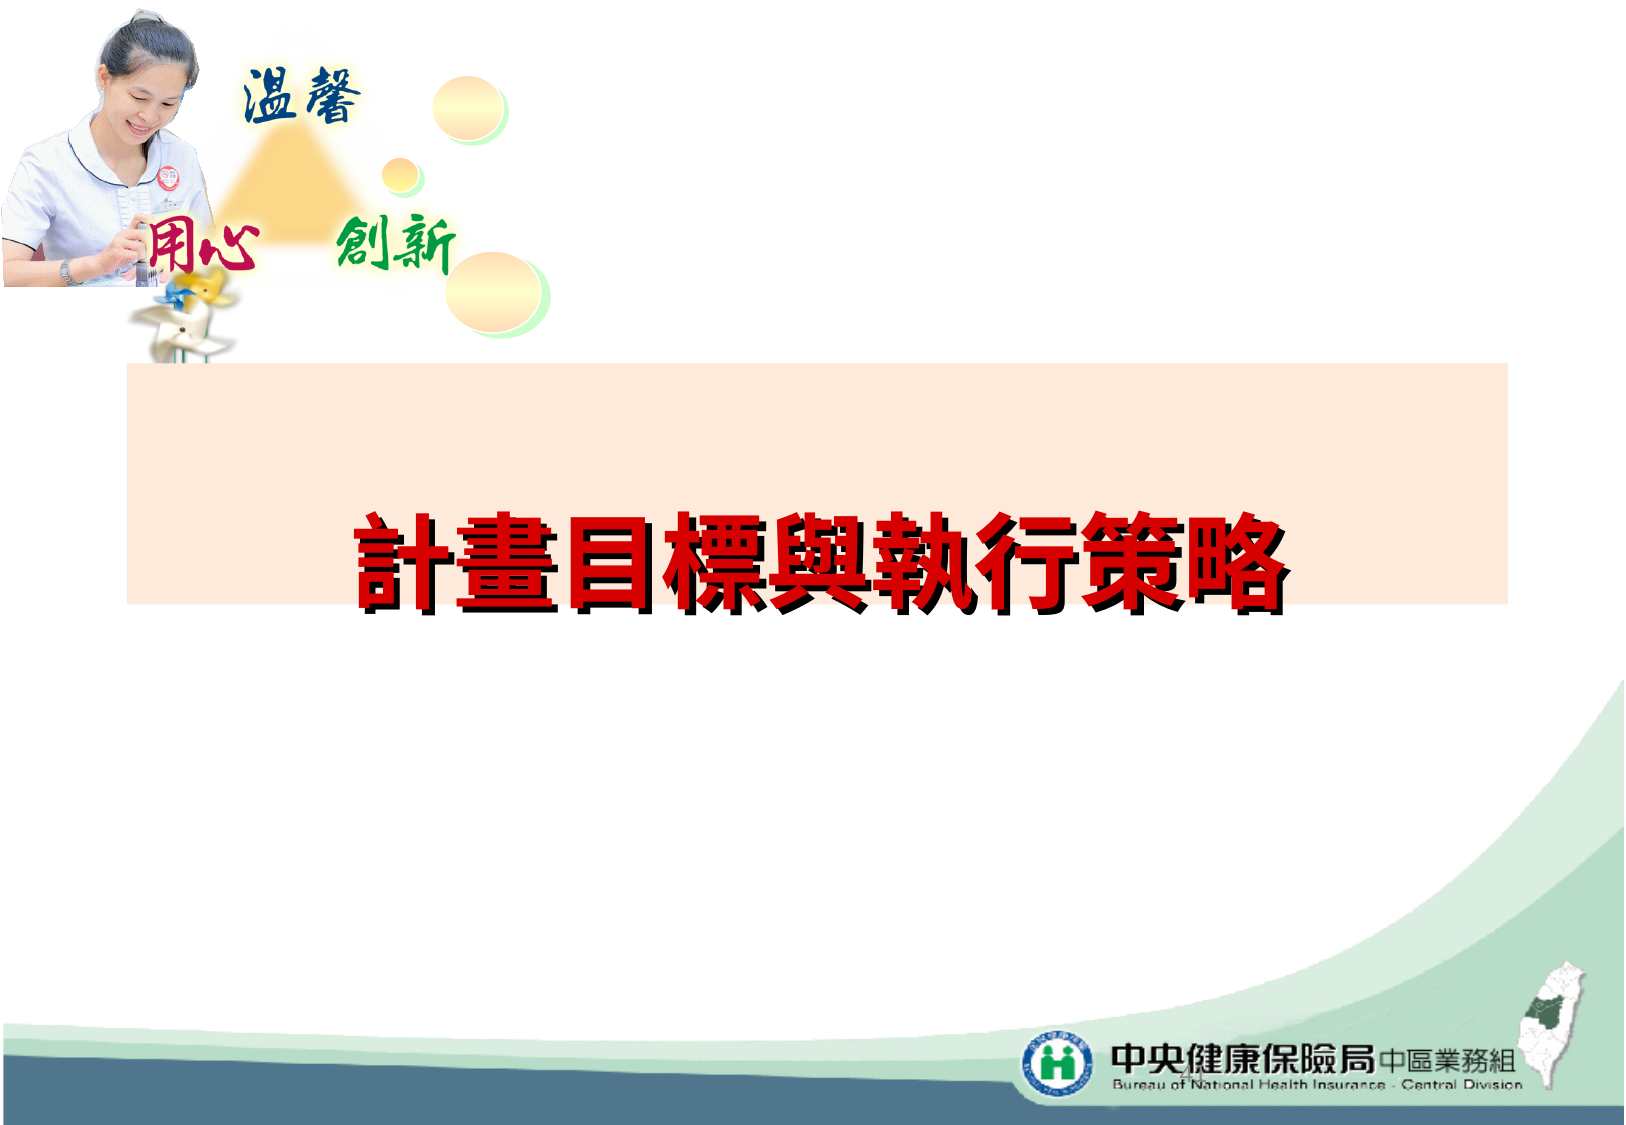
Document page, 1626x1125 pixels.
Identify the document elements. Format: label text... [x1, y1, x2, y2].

title 計畫目標與執行策略 [126, 363, 1509, 605]
text_box [1164, 1042, 1544, 1103]
